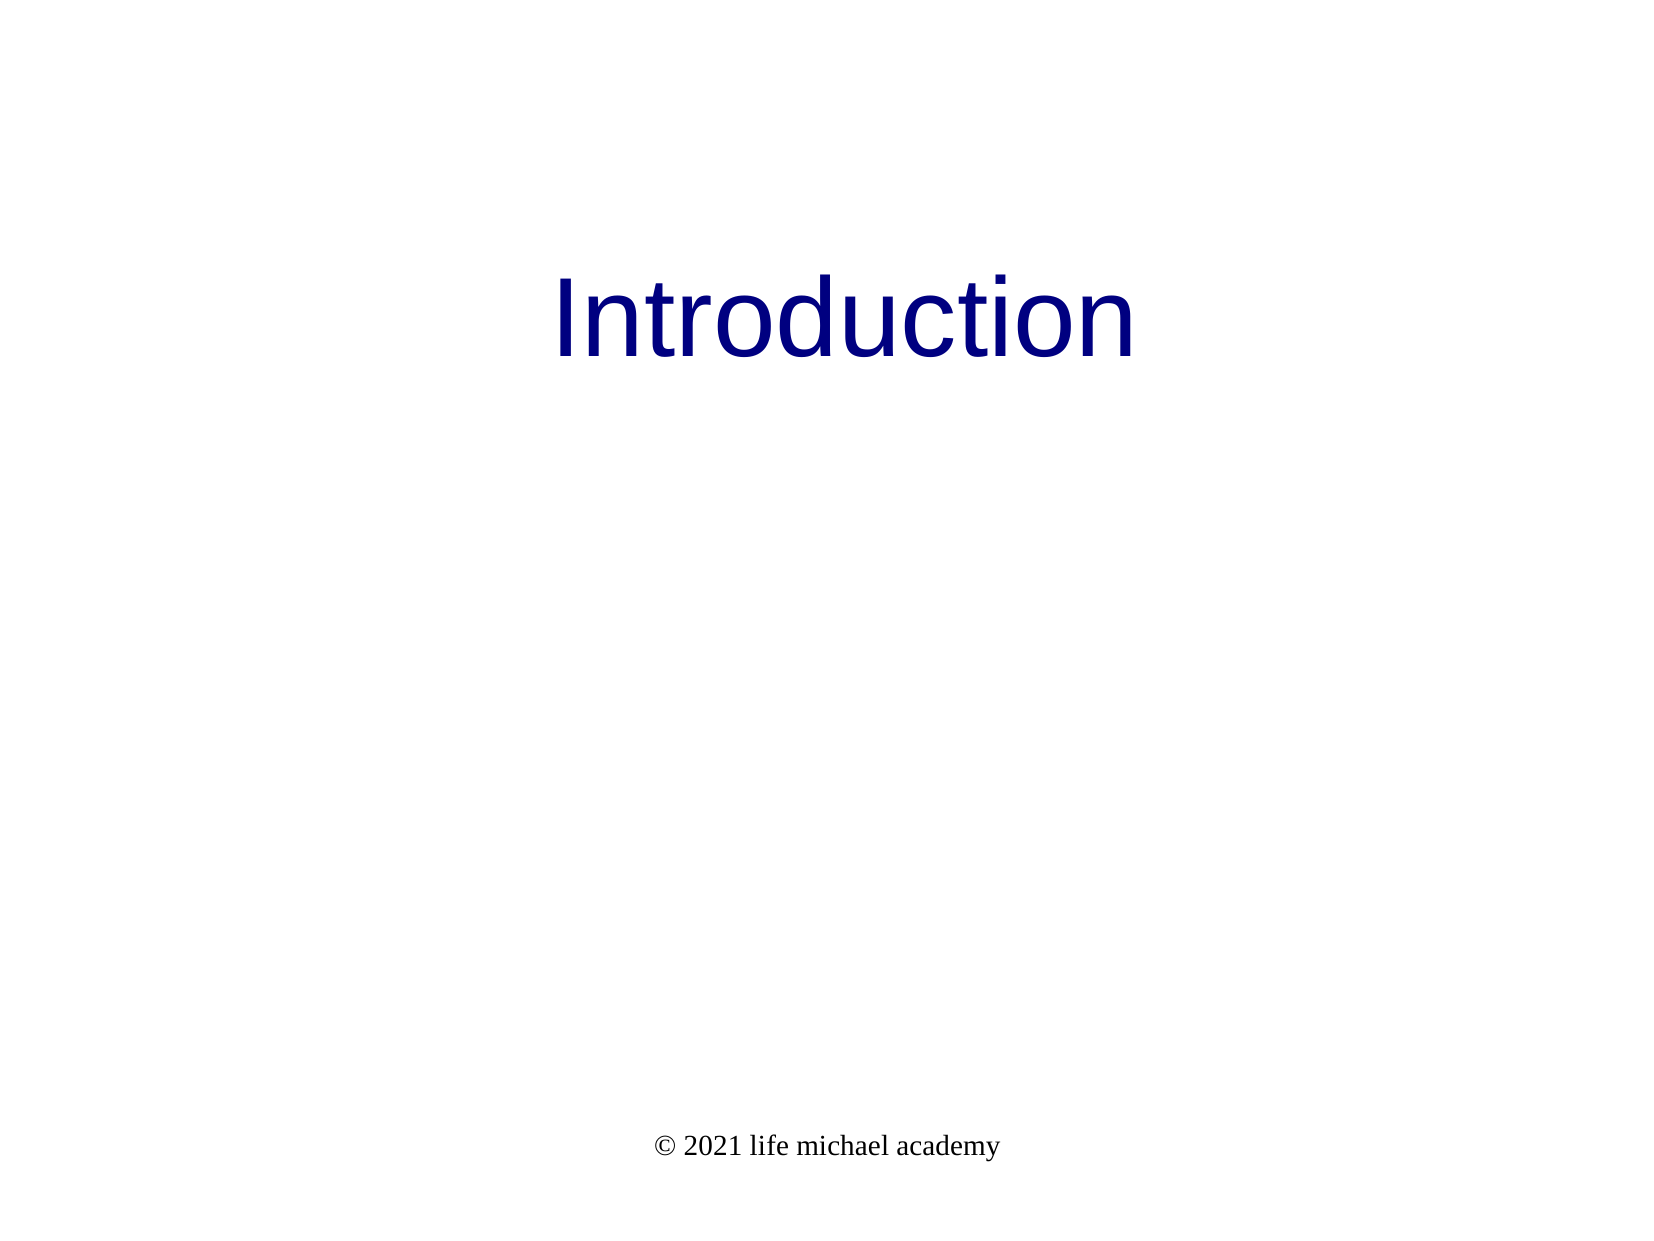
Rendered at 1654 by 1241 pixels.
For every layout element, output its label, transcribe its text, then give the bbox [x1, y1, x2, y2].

subtitle Introduction [0, 159, 1654, 476]
